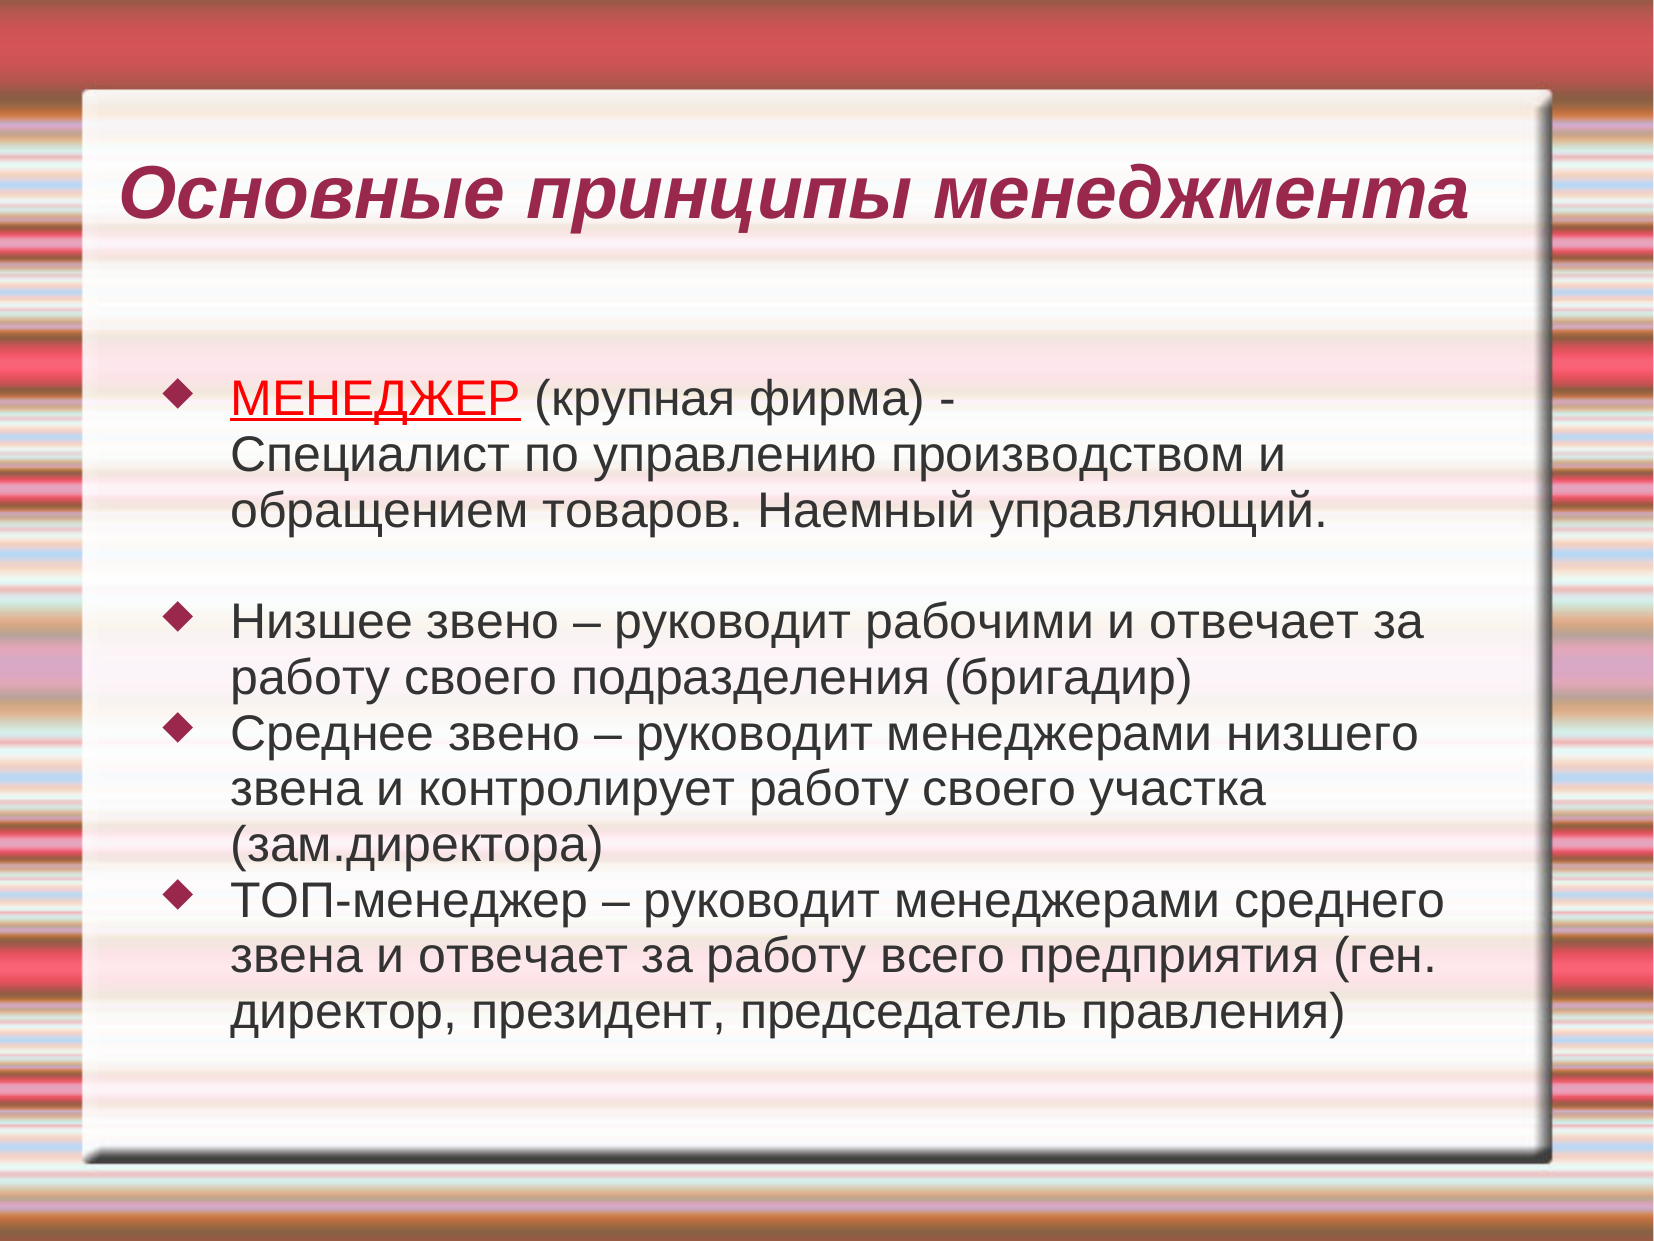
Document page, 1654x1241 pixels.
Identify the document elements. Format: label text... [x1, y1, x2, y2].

picture [0, 0, 1654, 1241]
title Основные принципы менеджмента [88, 88, 1501, 296]
list МЕНЕДЖЕР (крупная фирма) - Специалист по управлению производством и обращением товаров. Наемный управляющий. Низшее звено – руководит рабочими и отвечает за работу своего подразделения (бригадир) Среднее звено – руководит менеджерами низшего звена и контролирует работу своего участка (зам.директора) ТОП-менеджер – руководит менеджерами среднего звена и отвечает за работу всего предприятия (ген. директор, президент, председатель правления) [147, 370, 1529, 1152]
